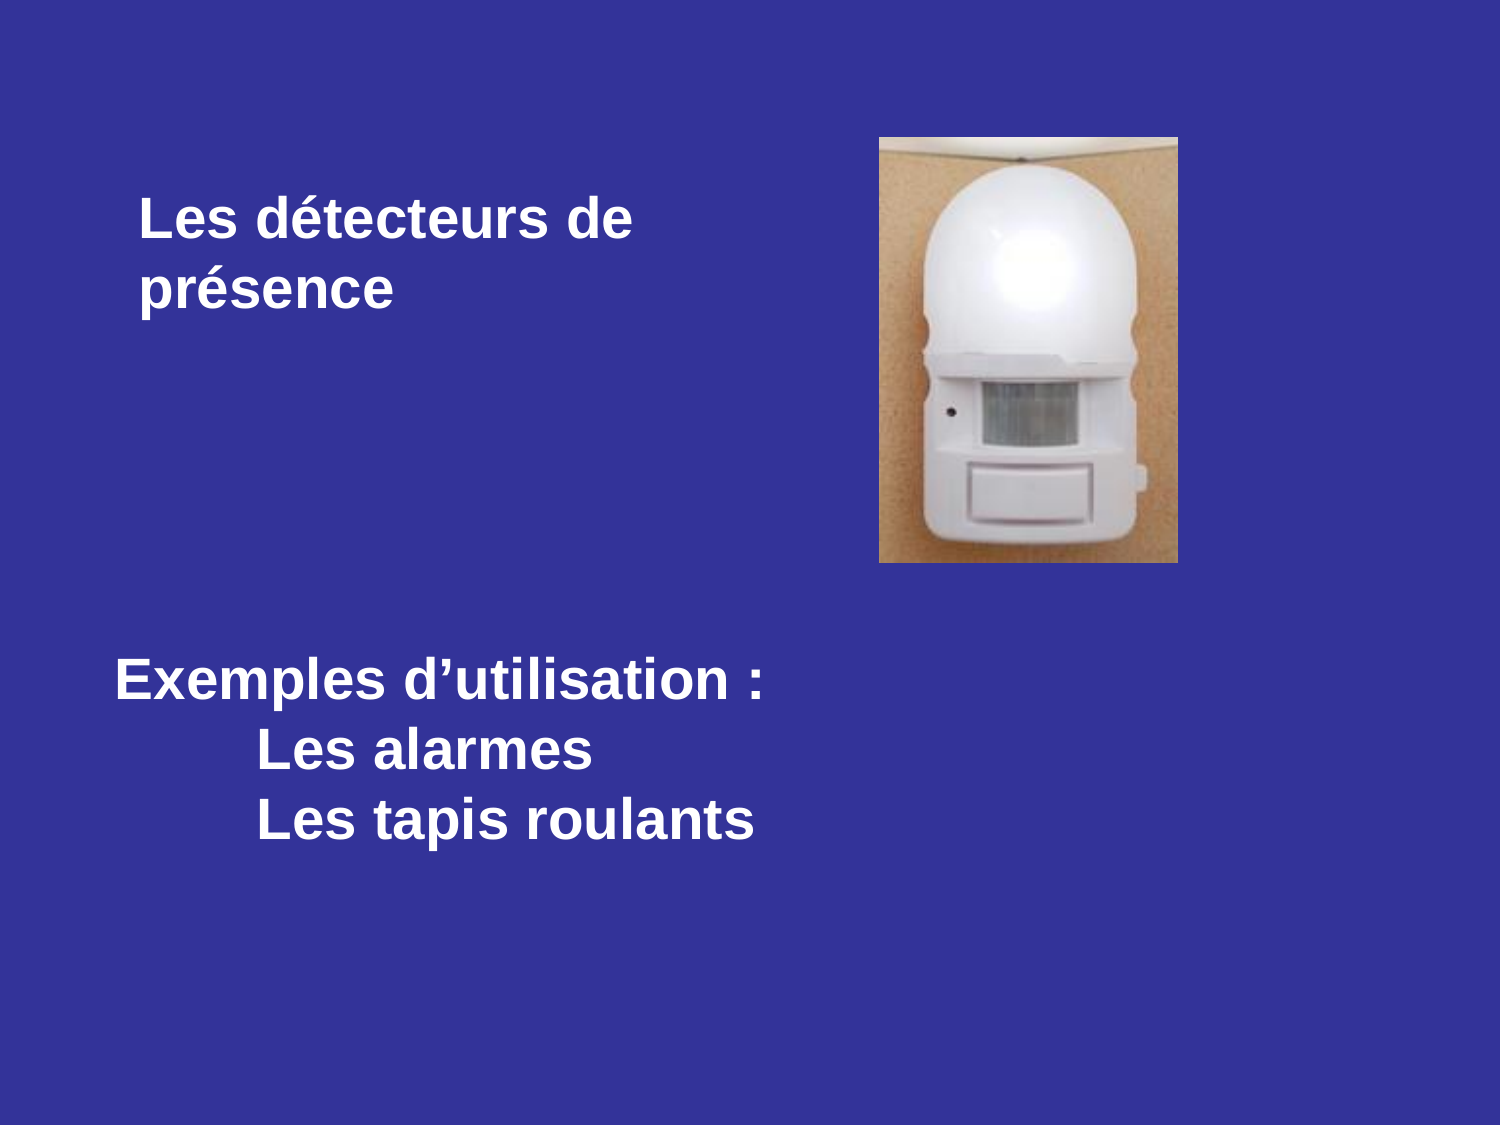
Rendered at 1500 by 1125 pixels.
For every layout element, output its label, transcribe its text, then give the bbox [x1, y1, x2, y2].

text_box Exemples d’utilisation : Les alarmes Les tapis roulants [100, 633, 1400, 859]
text_box Les détecteurs de présence [123, 172, 751, 329]
picture [879, 137, 1178, 563]
